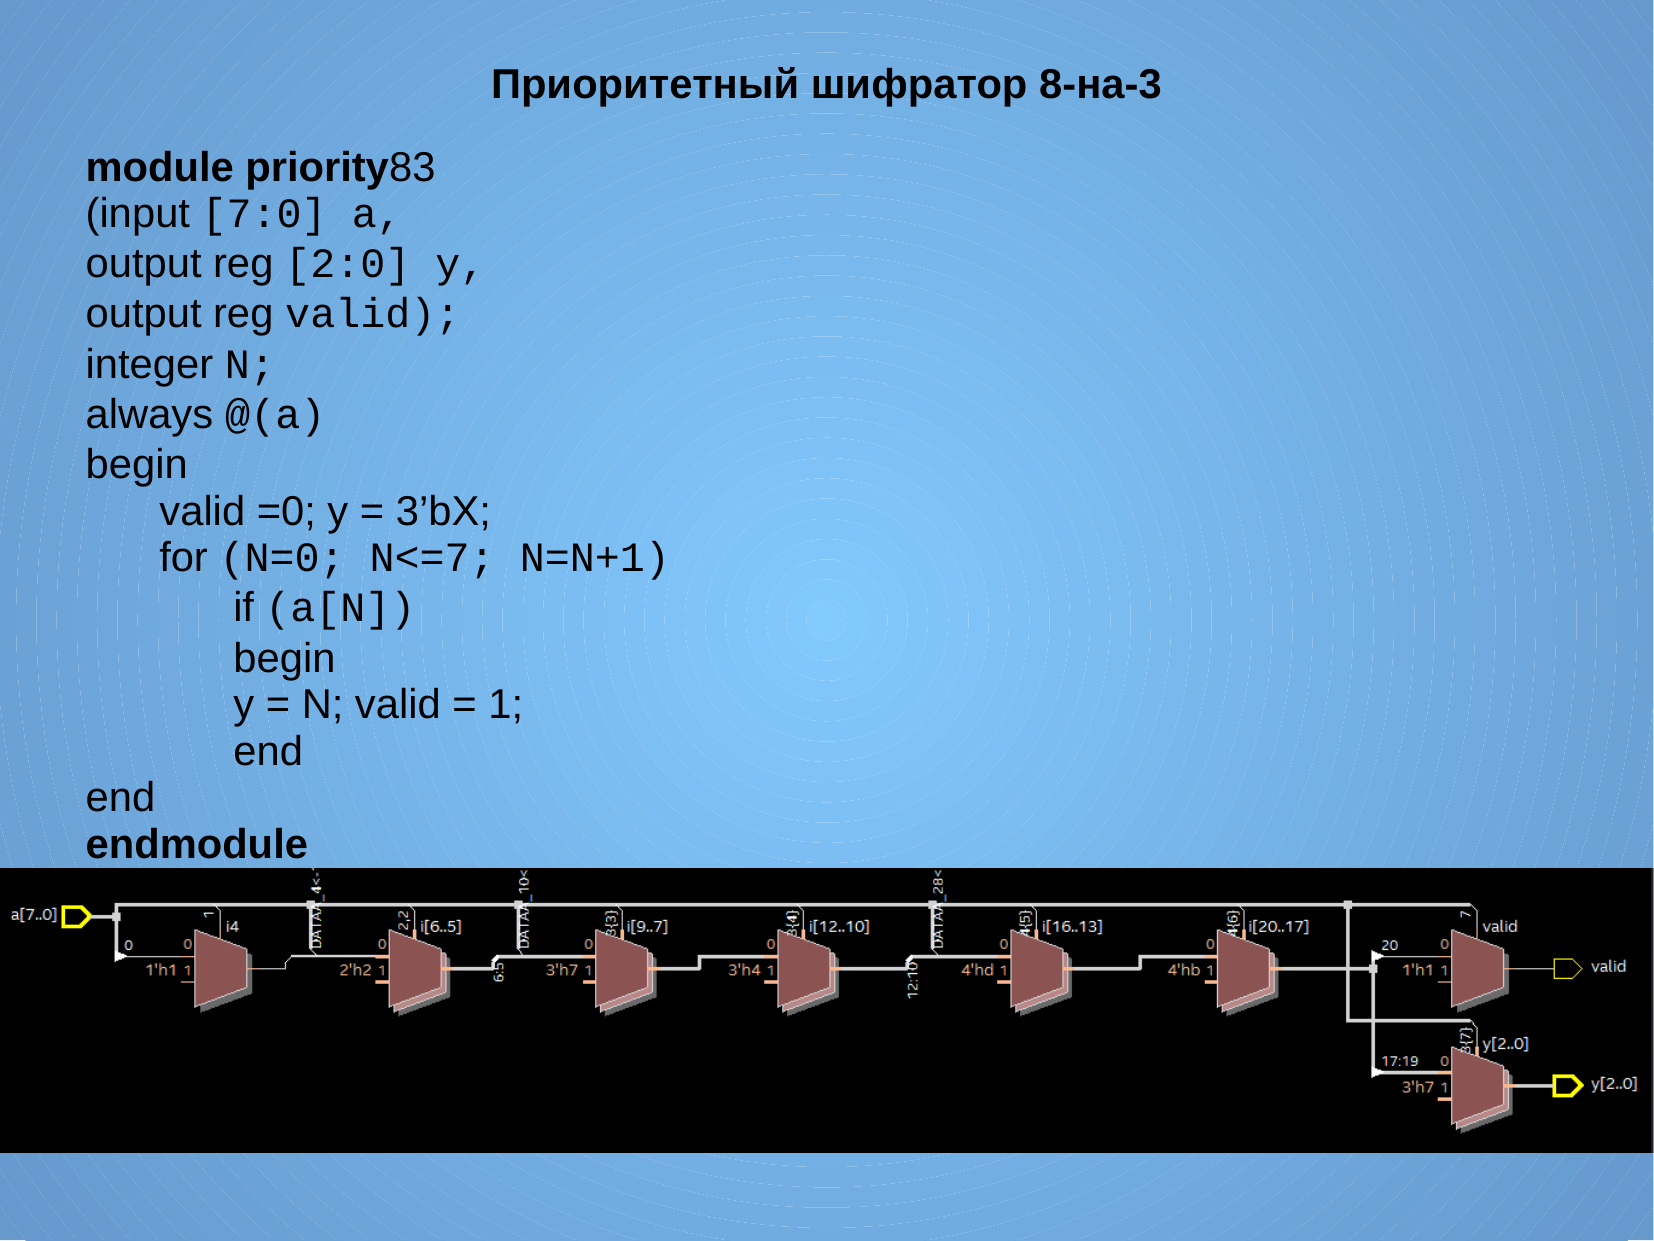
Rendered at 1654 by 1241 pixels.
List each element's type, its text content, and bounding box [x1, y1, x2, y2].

text_box Приоритетный шифратор 8-на-3 [476, 53, 1178, 115]
picture [0, 868, 1654, 1153]
text_box module priority83 (input [7:0] a, output reg [2:0] y, output reg valid); integer N; always @(a) begin valid =0; y = 3’bX; for (N=0; N<=7; N=N+1) if (a[N]) begin y = N; valid = 1; end end endmodule [70, 135, 1583, 868]
